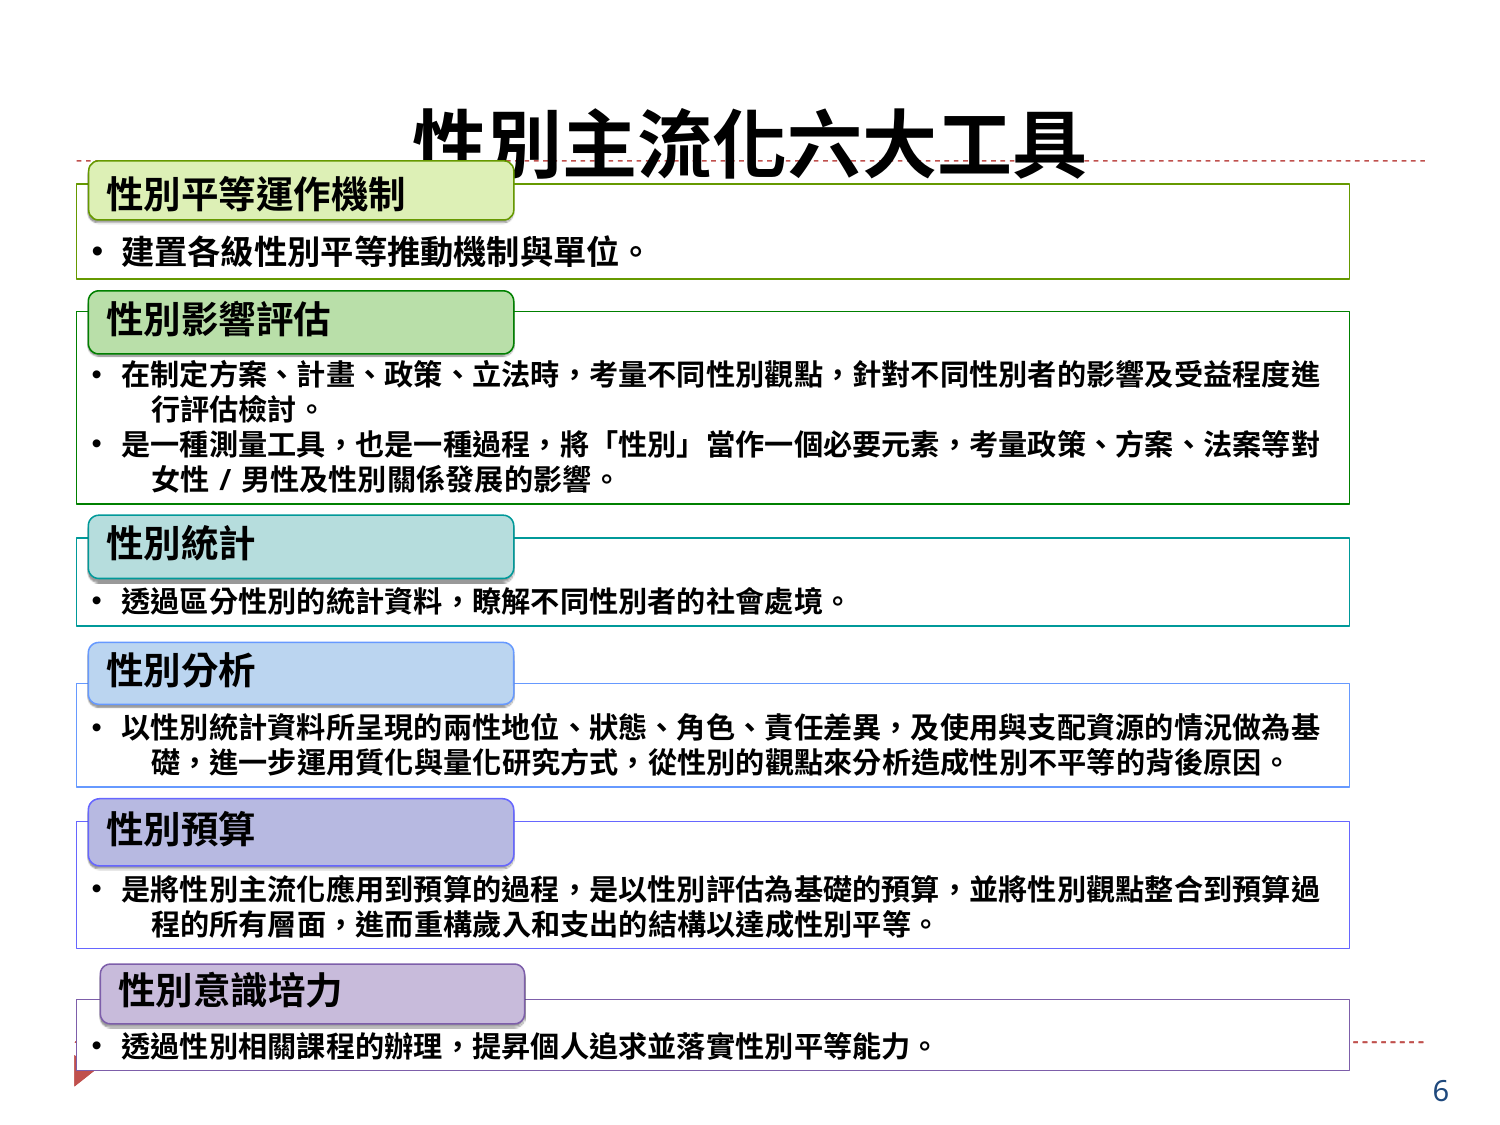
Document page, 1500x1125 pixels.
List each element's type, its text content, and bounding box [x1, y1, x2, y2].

text_box 性別影響評估 [88, 290, 514, 354]
title 性別主流化六大工具 [0, 0, 1500, 150]
text_box 透過性別相關課程的辦理，提昇個人追求並落實性別平等能力。 [77, 1000, 1349, 1070]
text_box 性別預算 [88, 798, 514, 866]
text_box 性別統計 [88, 515, 514, 579]
text_box 性別分析 [88, 642, 514, 705]
text_box 在制定方案、計畫、政策、立法時，考量不同性別觀點，針對不同性別者的影響及受益程度進行評估檢討。 是一種測量工具，也是一種過程，將「性別」當作一個必要元素，考量政策、方案、法案等對女性/男性及性別關係發展的影響。 [77, 311, 1349, 504]
text_box 建置各級性別平等推動機制與單位。 [77, 184, 1349, 279]
text_box 透過區分性別的統計資料，瞭解不同性別者的社會處境。 [77, 538, 1349, 626]
text_box 性別意識培力 [100, 964, 525, 1024]
text_box 6 [1417, 1065, 1500, 1125]
text_box 是將性別主流化應用到預算的過程，是以性別評估為基礎的預算，並將性別觀點整合到預算過程的所有層面，進而重構歲入和支出的結構以達成性別平等。 [77, 822, 1349, 949]
text_box 性別平等運作機制 [88, 160, 514, 220]
text_box 以性別統計資料所呈現的兩性地位、狀態、角色、責任差異，及使用與支配資源的情況做為基礎，進一步運用質化與量化研究方式，從性別的觀點來分析造成性別不平等的背後原因。 [77, 684, 1349, 787]
